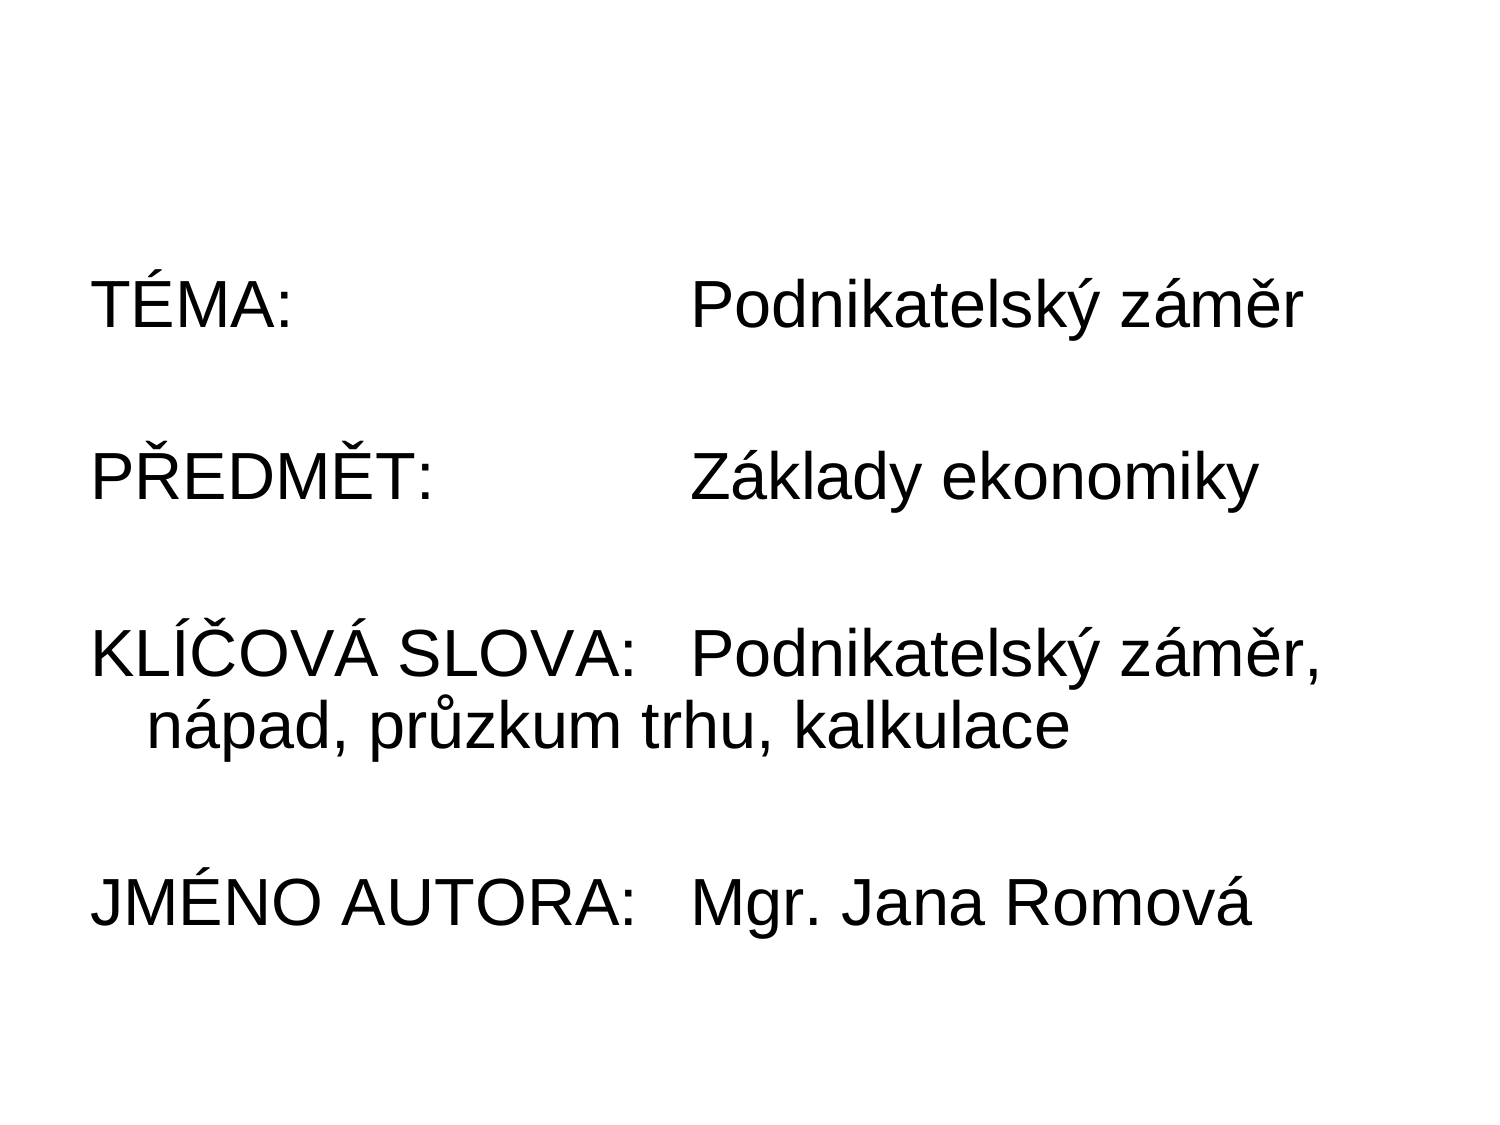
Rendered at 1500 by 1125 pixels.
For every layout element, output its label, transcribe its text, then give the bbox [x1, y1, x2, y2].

list TÉMA: Podnikatelský záměr PŘEDMĚT: Základy ekonomiky KLÍČOVÁ SLOVA: Podnikatelský záměr, nápad, průzkum trhu, kalkulace JMÉNO AUTORA: Mgr. Jana Romová [75, 262, 1426, 1036]
